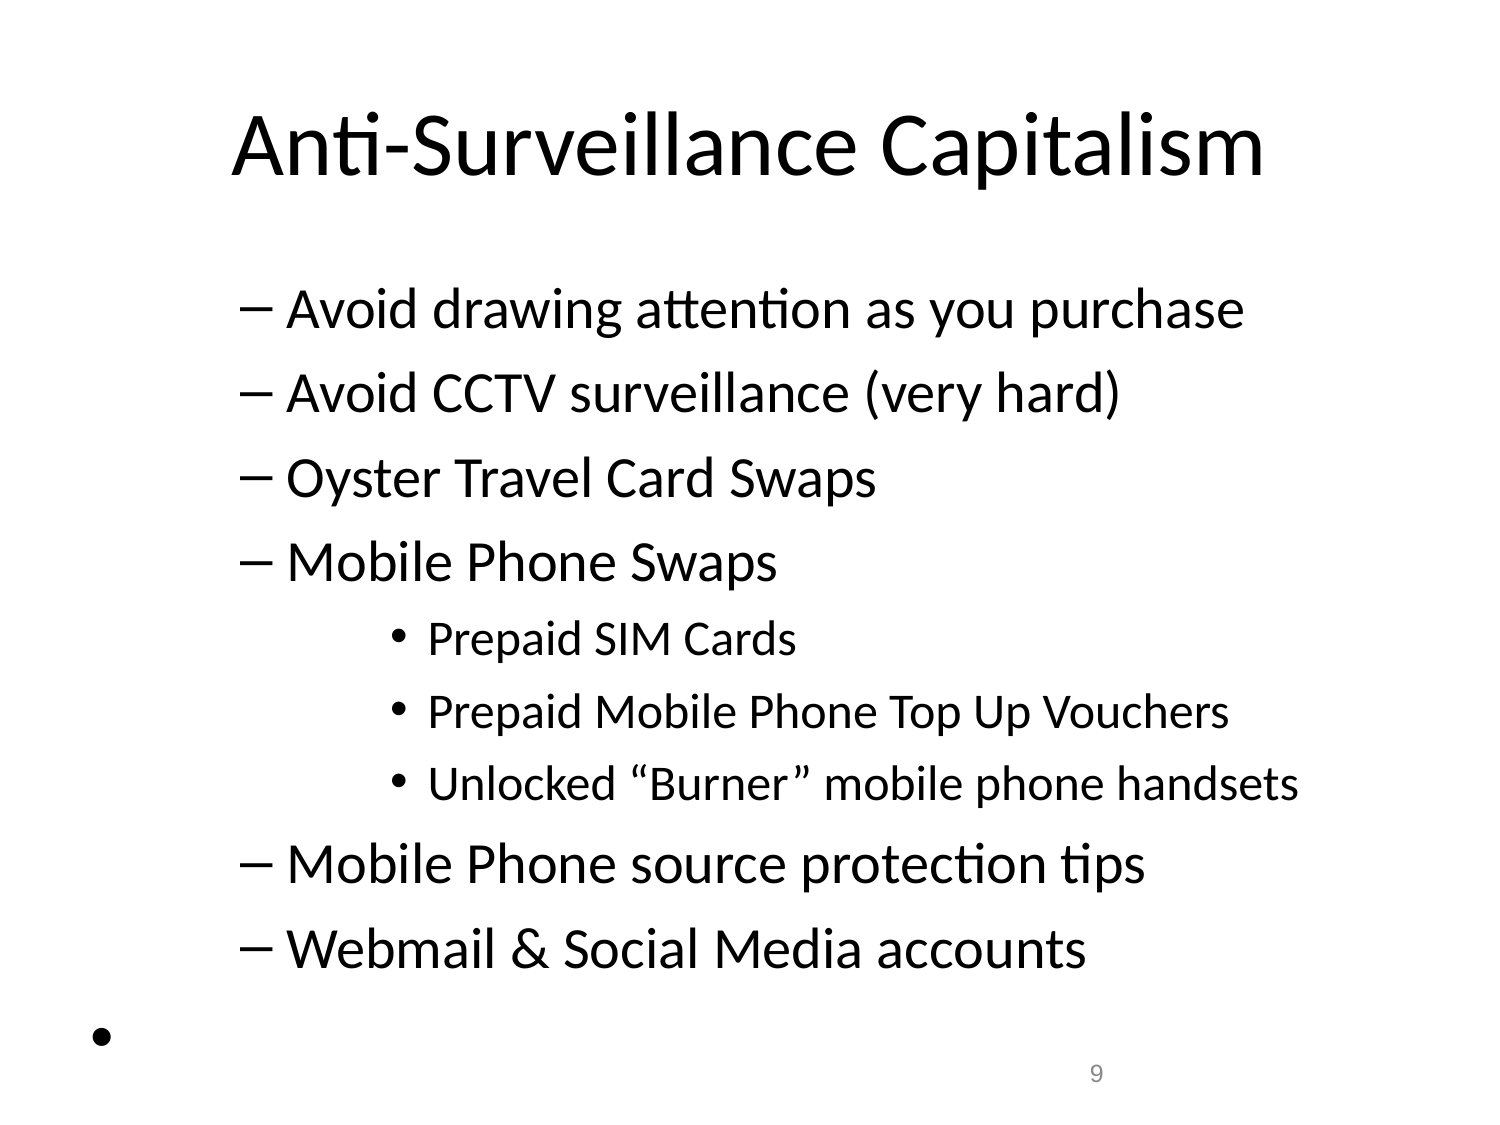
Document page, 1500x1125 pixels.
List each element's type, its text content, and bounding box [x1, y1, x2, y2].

list Avoid drawing attention as you purchase Avoid CCTV surveillance (very hard) Oyster Travel Card Swaps Mobile Phone Swaps Prepaid SIM Cards Prepaid Mobile Phone Top Up Vouchers Unlocked “Burner” mobile phone handsets Mobile Phone source protection tips Webmail & Social Media accounts [75, 262, 1426, 1005]
text_box 2 [1074, 1042, 1426, 1103]
title Anti-Surveillance Capitalism [75, 45, 1426, 233]
